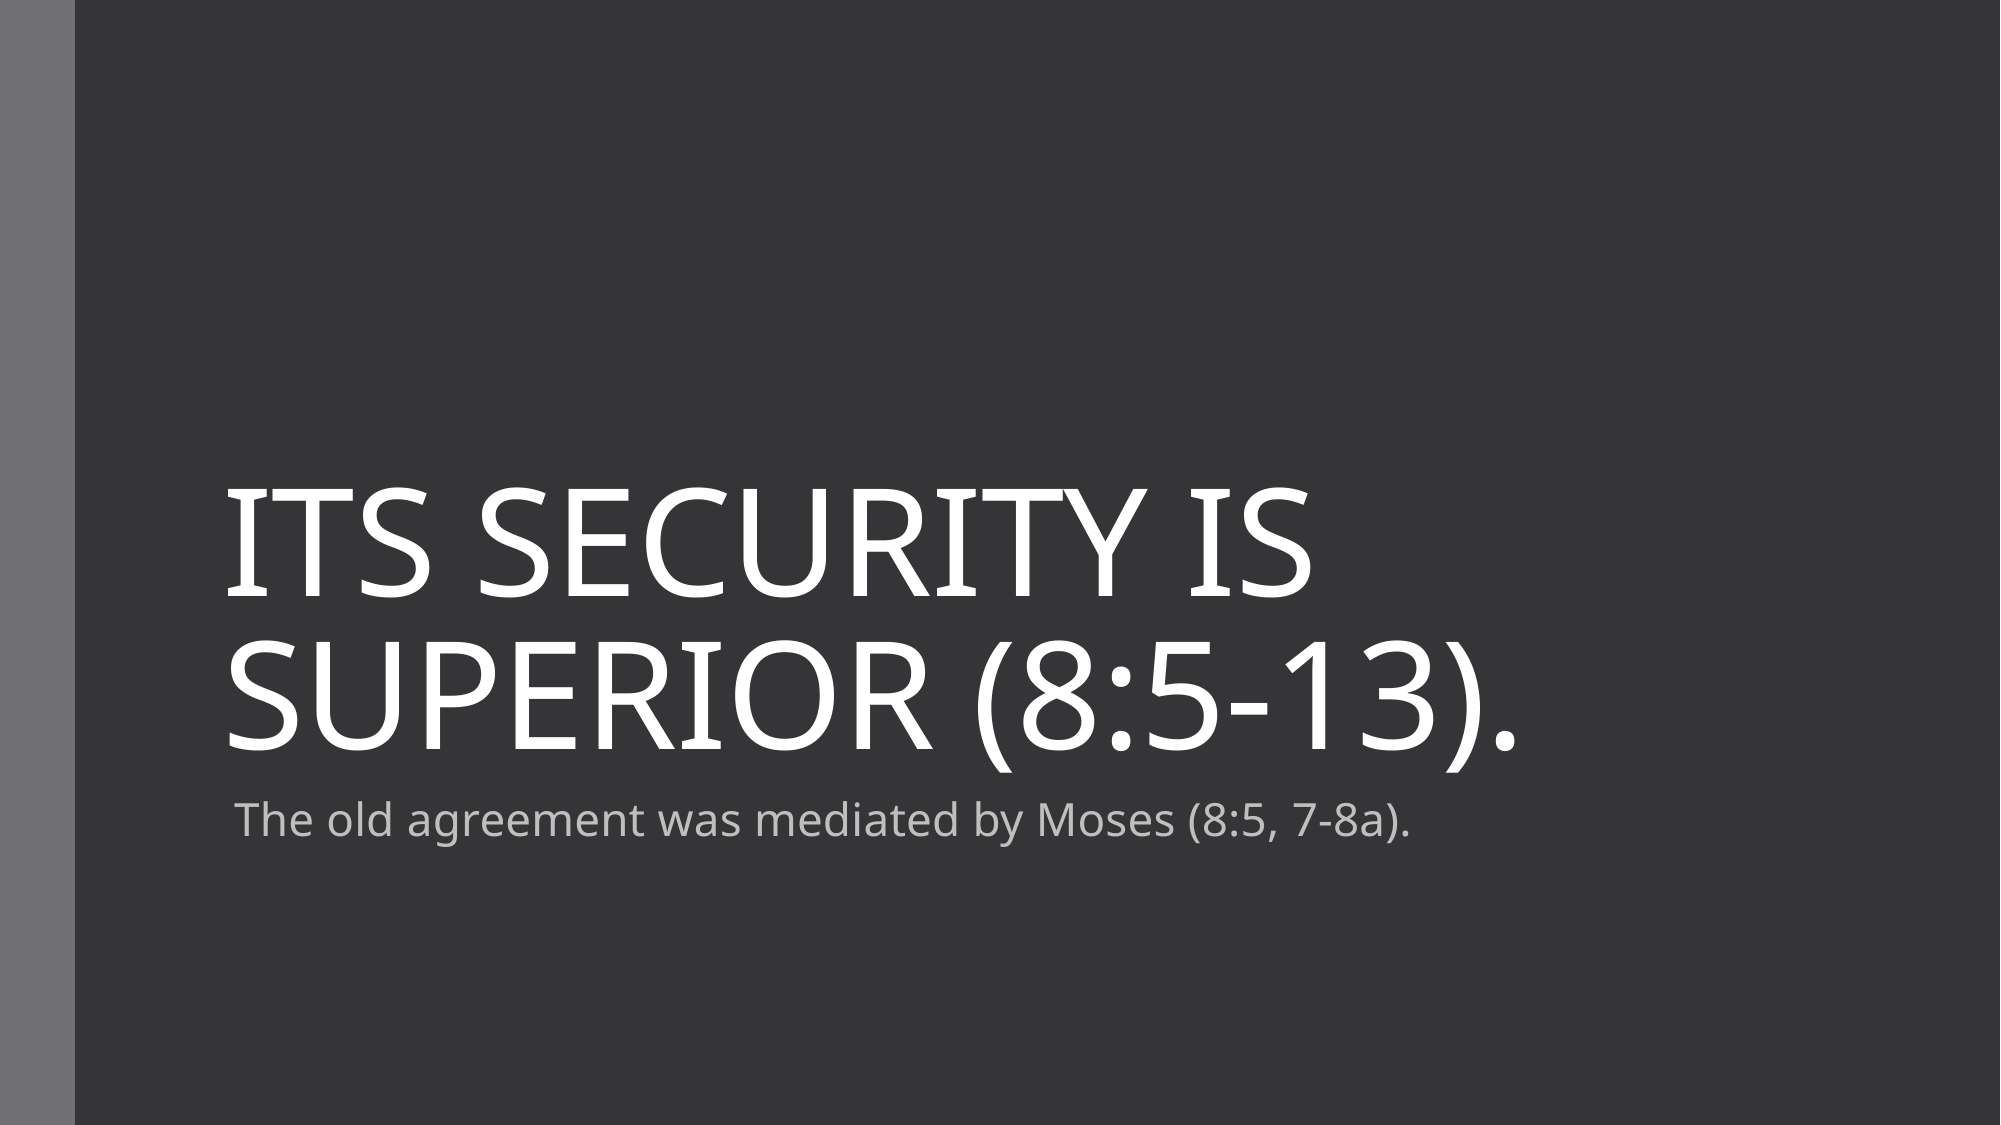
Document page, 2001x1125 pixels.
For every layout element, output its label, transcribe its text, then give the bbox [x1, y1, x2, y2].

subtitle The old agreement was mediated by Moses (8:5, 7-8a). [206, 787, 1752, 1066]
title ITS SECURITY IS SUPERIOR (8:5-13). [206, 124, 1752, 787]
